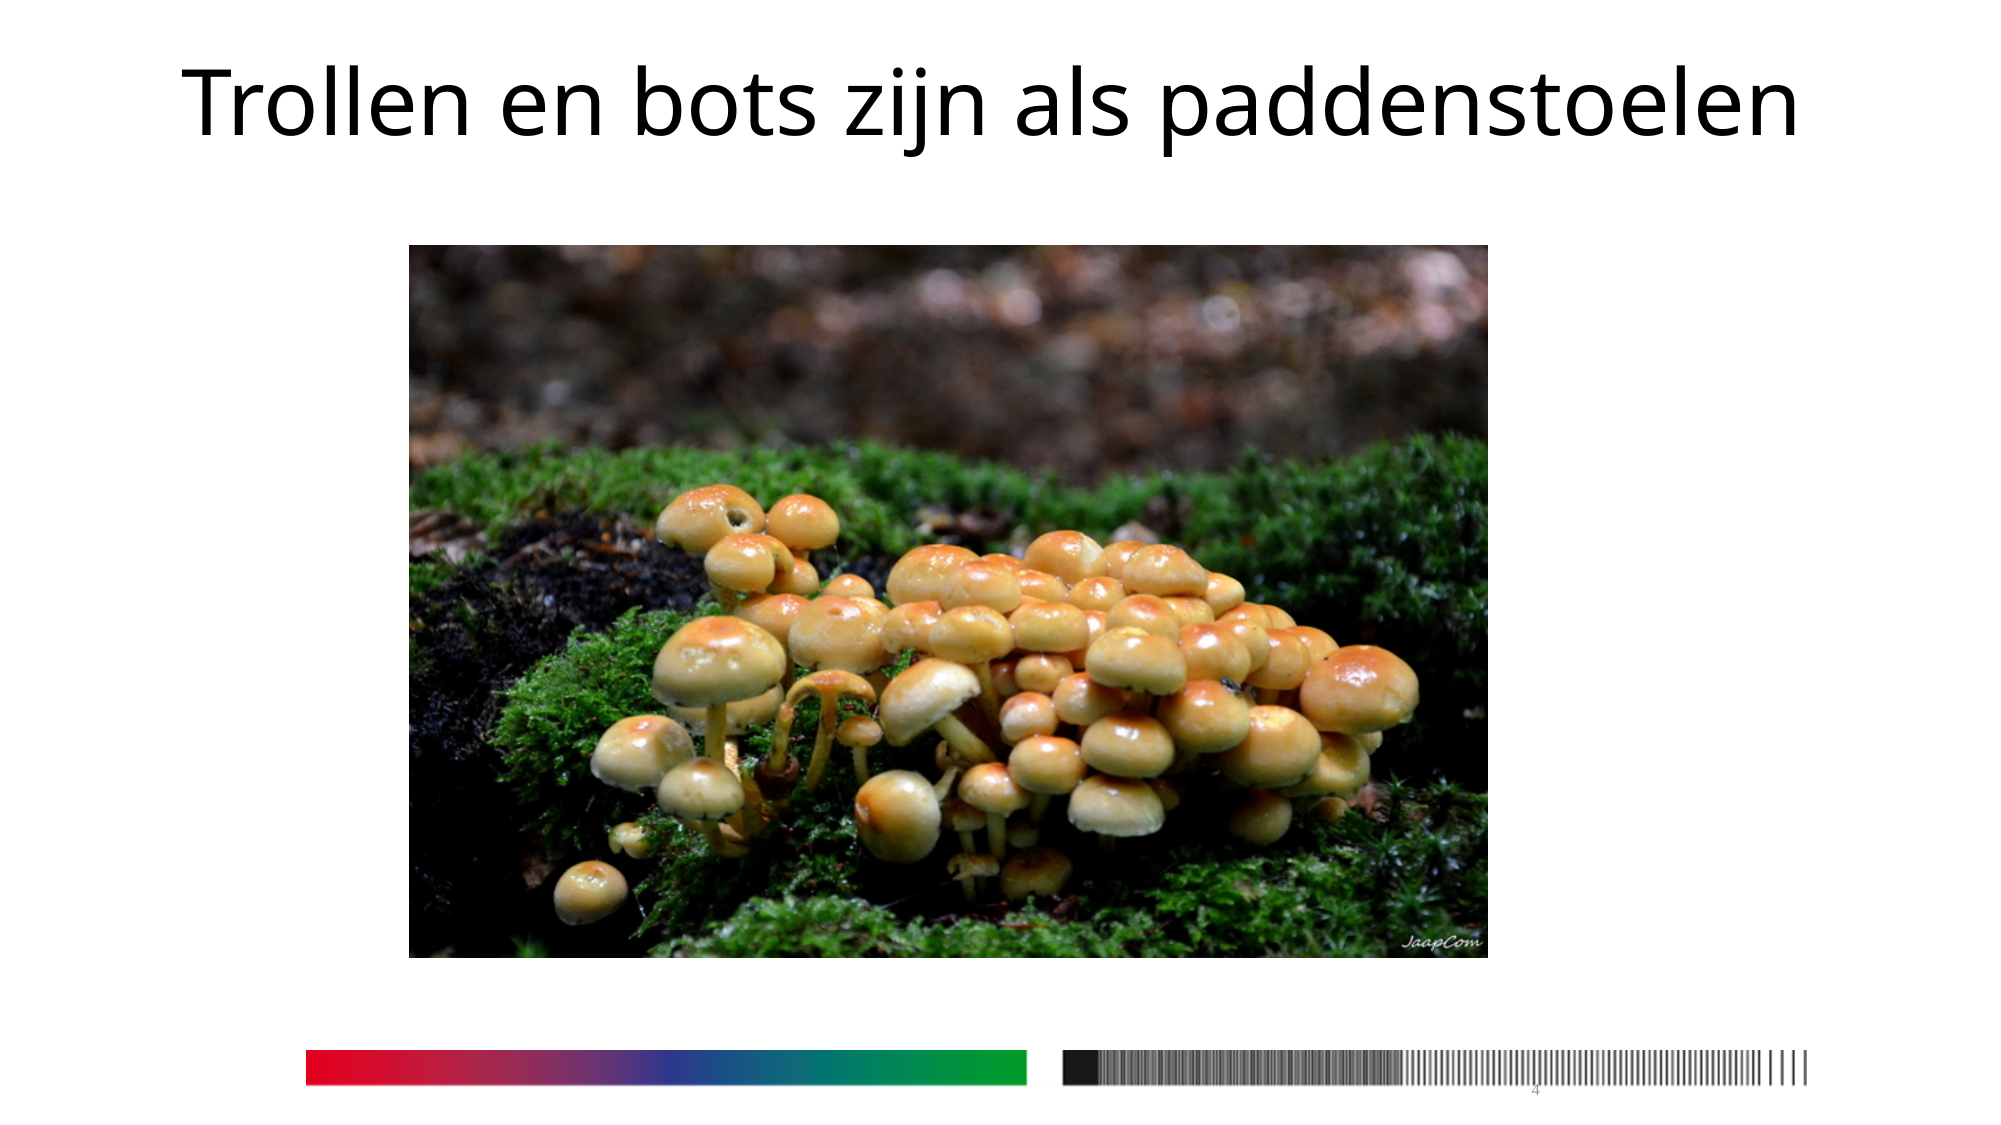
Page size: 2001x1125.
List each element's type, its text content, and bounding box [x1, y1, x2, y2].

picture [409, 245, 1488, 958]
picture [306, 1050, 1807, 1101]
title Trollen en bots zijn als paddenstoelen [55, 56, 1930, 157]
